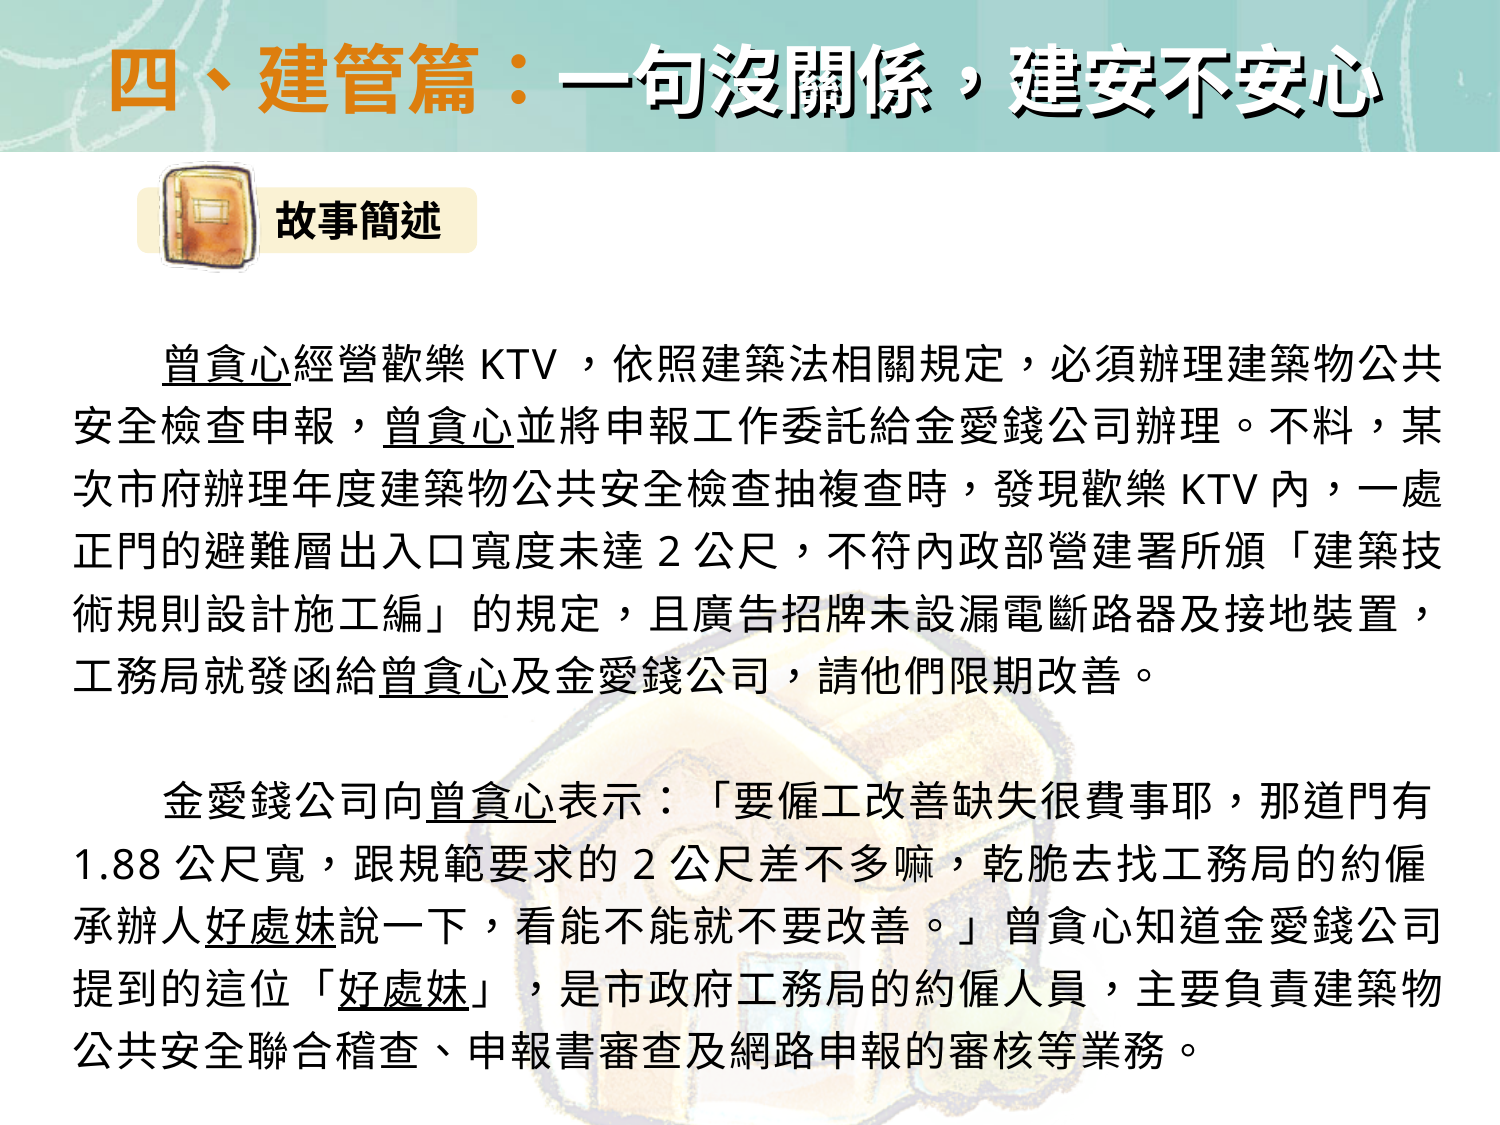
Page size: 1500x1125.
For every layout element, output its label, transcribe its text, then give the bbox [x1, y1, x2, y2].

picture [152, 160, 266, 274]
text_box 曾貪心經營歡樂KTV，依照建築法相關規定，必須辦理建築物公共安全檢查申報，曾貪心並將申報工作委託給金愛錢公司辦理。不料，某次市府辦理年度建築物公共安全檢查抽複查時，發現歡樂KTV內，一處正門的避難層出入口寬度未達2公尺，不符內政部營建署所頒「建築技術規則設計施工編」的規定，且廣告招牌未設漏電斷路器及接地裝置，工務局就發函給曾貪心及金愛錢公司，請他們限期改善。 金愛錢公司向曾貪心表示：「要僱工改善缺失很費事耶，那道門有1.88公尺寬，跟規範要求的2公尺差不多嘛，乾脆去找工務局的約僱承辦人好處妹說一下，看能不能就不要改善。」曾貪心知道金愛錢公司提到的這位「好處妹」，是市政府工務局的約僱人員，主要負責建築物公共安全聯合稽查、申報書審查及網路申報的審核等業務。 [57, 317, 1461, 1091]
text_box 四、建管篇：一句沒關係，建安不安心 [91, 25, 1409, 132]
text_box [0, 152, 1500, 1125]
text_box 故事簡述 [266, 187, 460, 254]
